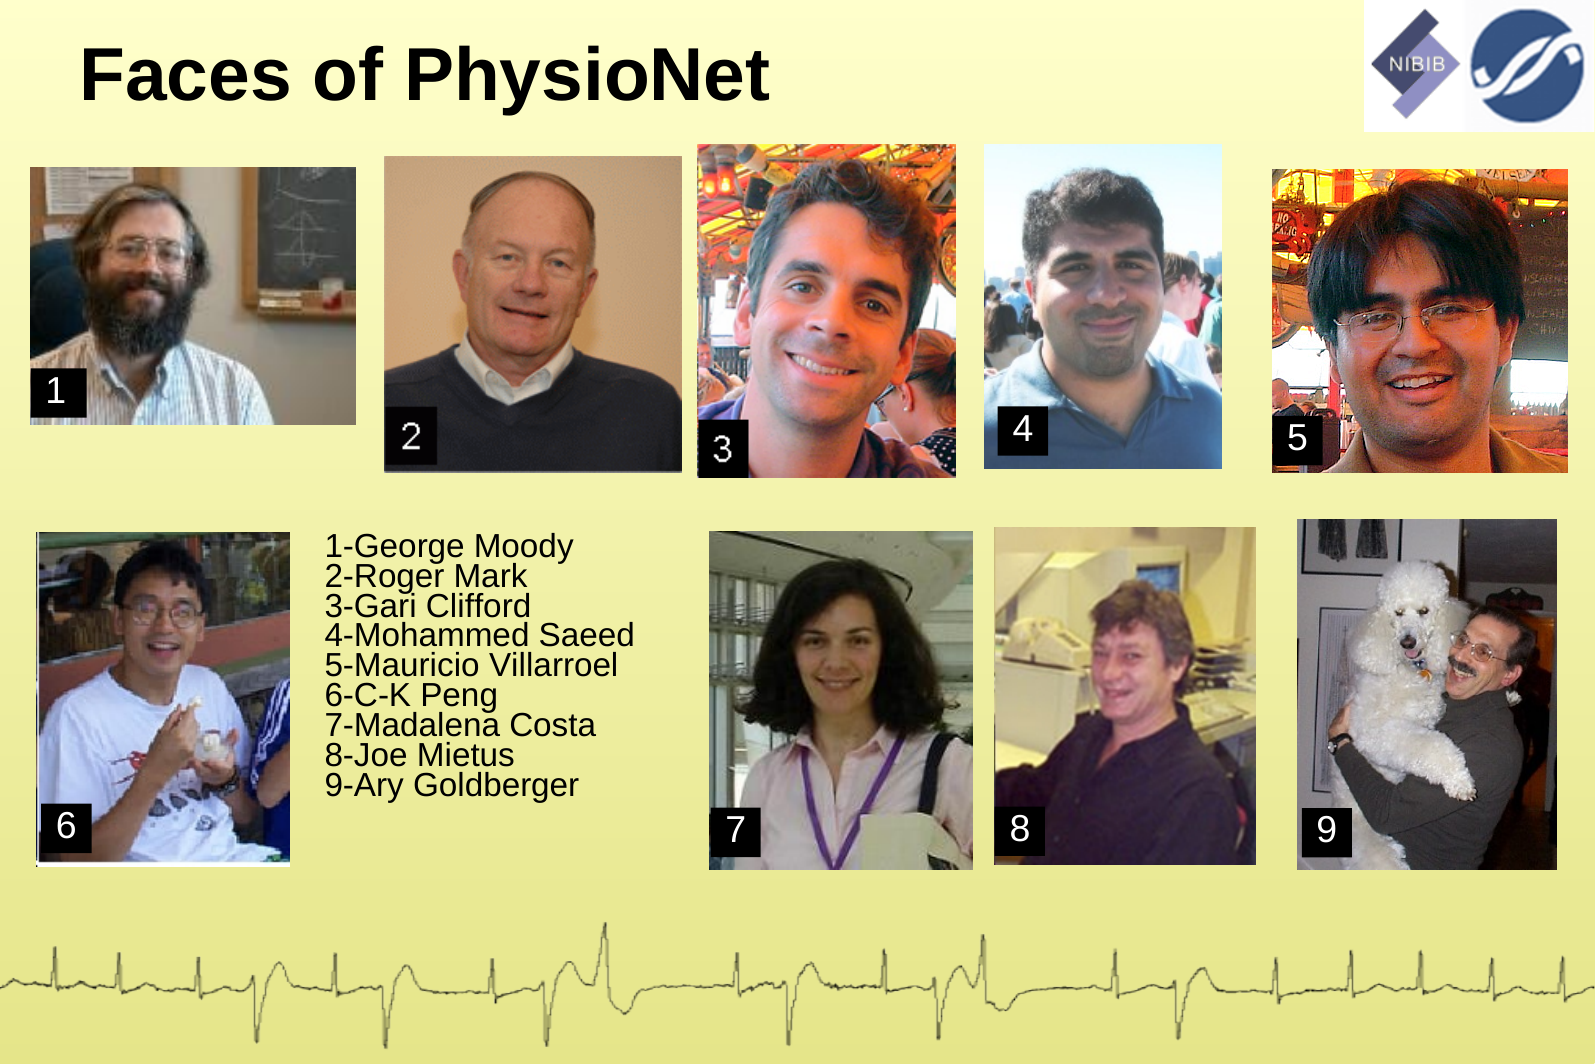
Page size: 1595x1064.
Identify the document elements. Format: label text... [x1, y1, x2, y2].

text_box 6 [41, 803, 92, 854]
title Faces of PhysioNet [79, 0, 1515, 170]
text_box 5 [1272, 415, 1323, 466]
text_box 1 [30, 368, 87, 418]
text_box 9 [1301, 808, 1352, 858]
text_box 1-George Moody 2-Roger Mark 3-Gari Clifford 4-Mohammed Saeed 5-Mauricio Villarroel 6-C-K Peng 7-Madalena Costa 8-Joe Mietus 9-Ary Goldberger [309, 525, 691, 811]
picture [1297, 519, 1557, 870]
text_box 8 [994, 806, 1045, 856]
picture [30, 167, 356, 425]
picture [984, 144, 1222, 469]
picture [697, 144, 956, 478]
picture [1272, 169, 1568, 473]
picture [0, 913, 1595, 1064]
picture [994, 527, 1256, 865]
text_box 7 [710, 807, 761, 858]
picture [709, 531, 973, 870]
picture [384, 156, 682, 473]
text_box 4 [997, 406, 1049, 456]
picture [1515, 0, 1595, 132]
picture [36, 532, 290, 867]
